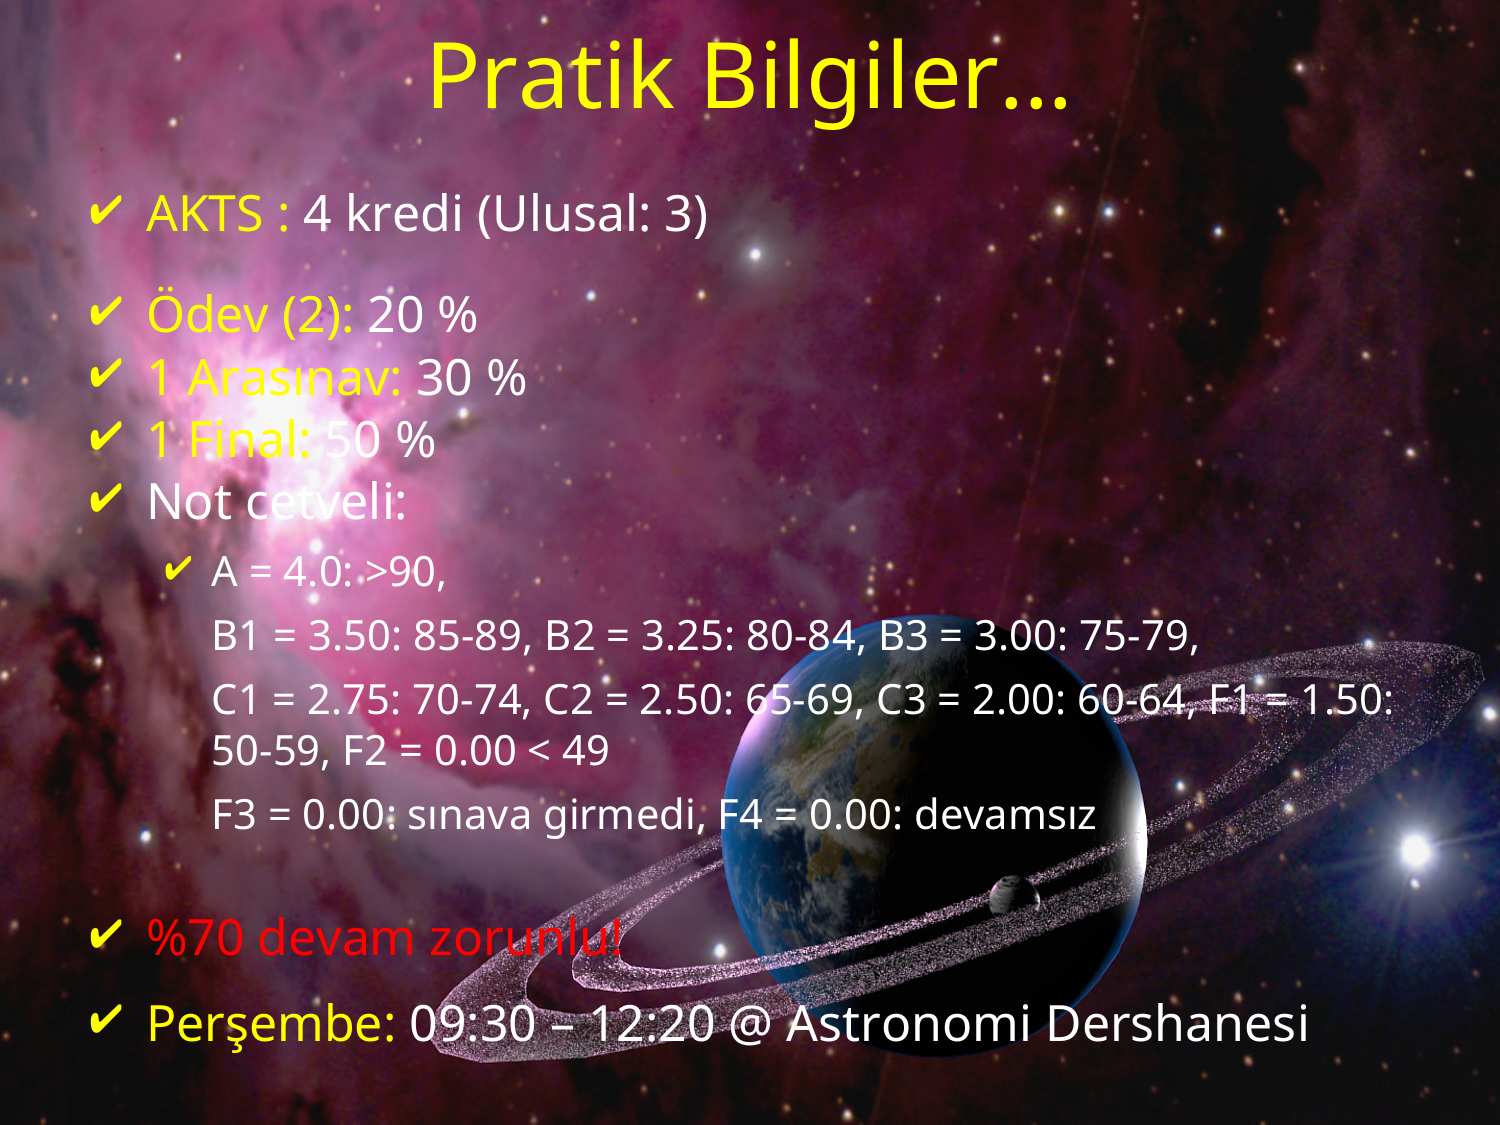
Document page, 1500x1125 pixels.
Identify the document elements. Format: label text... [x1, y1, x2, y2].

title Pratik Bilgiler... [75, 9, 1426, 136]
picture [0, 0, 1500, 1125]
list AKTS : 4 kredi (Ulusal: 3) Ödev (2): 20 % 1 Arasınav: 30 % 1 Final: 50 % Not cetveli: A = 4.0: >90, B1 = 3.50: 85-89, B2 = 3.25: 80-84, B3 = 3.00: 75-79, C1 = 2.75: 70-74, C2 = 2.50: 65-69, C3 = 2.00: 60-64, F1 = 1.50: 50-59, F2 = 0.00 < 49 F3 = 0.00: sınava girmedi, F4 = 0.00: devamsız %70 devam zorunlu! Perşembe: 09:30 – 12:20 @ Astronomi Dershanesi [75, 185, 1426, 972]
